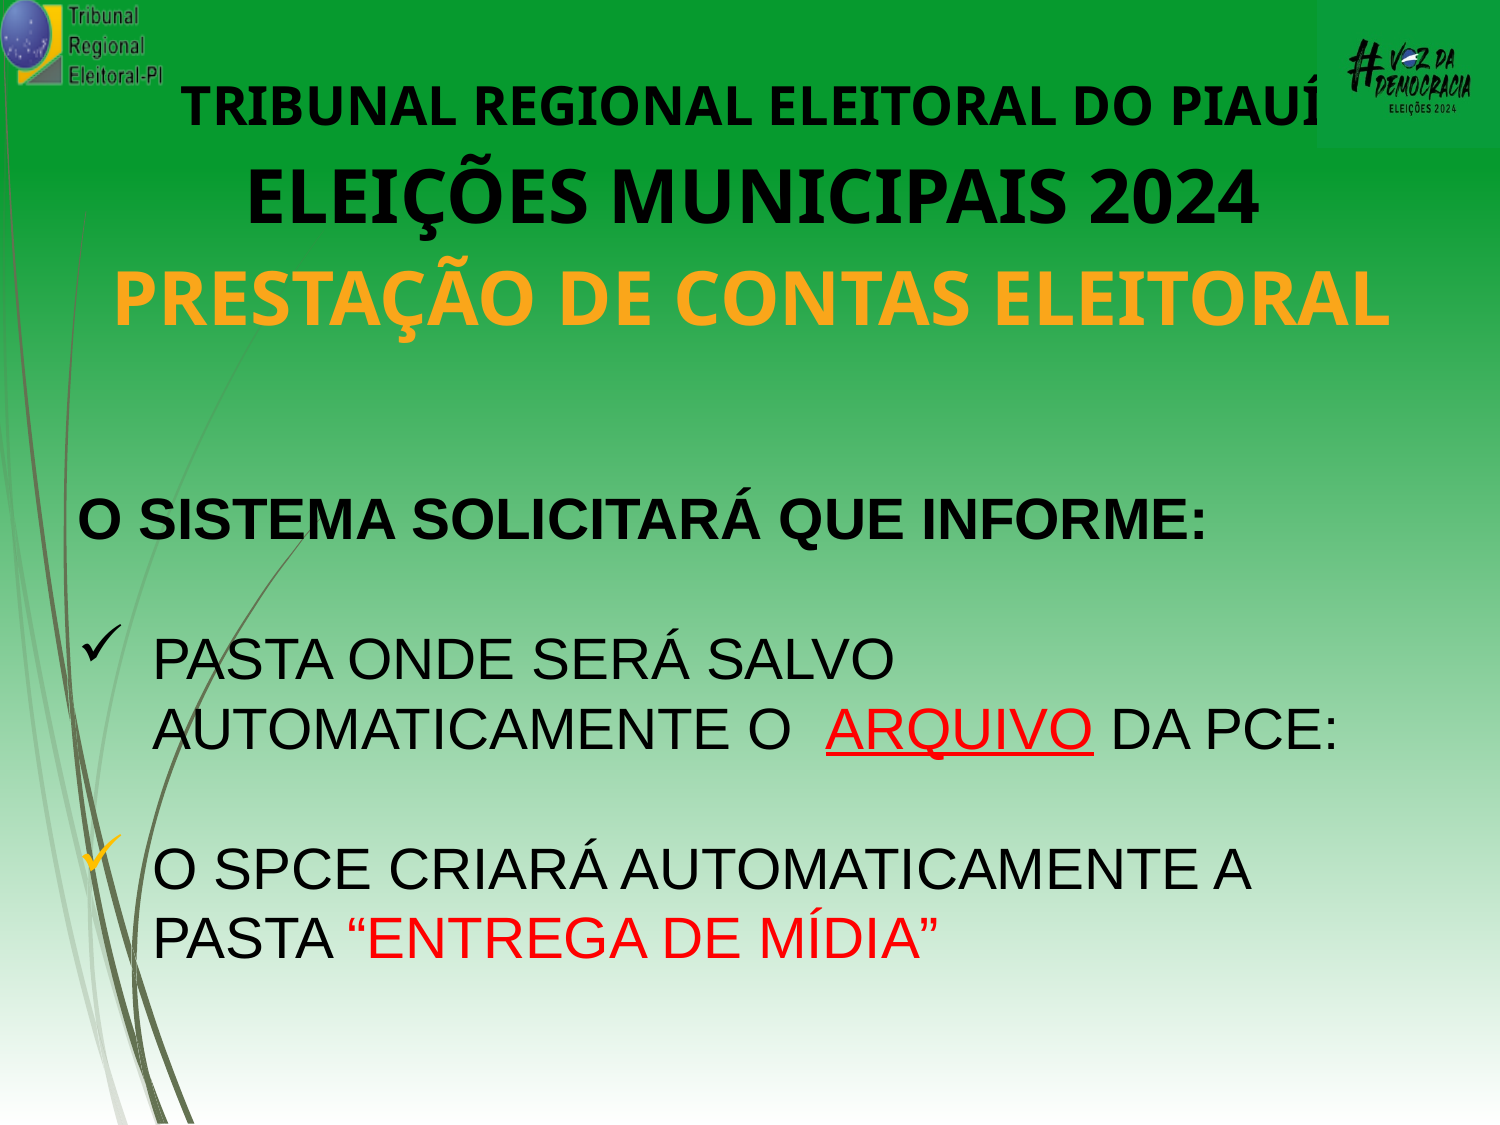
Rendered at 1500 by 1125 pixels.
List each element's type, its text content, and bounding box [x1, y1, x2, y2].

text_box TRIBUNAL REGIONAL ELEITORAL DO PIAUÍ ELEIÇÕES MUNICIPAIS 2024 PRESTAÇÃO DE CONTAS ELEITORAL O SISTEMA SOLICITARÁ QUE INFORME: PASTA ONDE SERÁ SALVO AUTOMATICAMENTE O ARQUIVO DA PCE: O SPCE CRIARÁ AUTOMATICAMENTE A PASTA “ENTREGA DE MÍDIA” [58, 63, 1447, 365]
picture [1317, 0, 1500, 148]
picture [0, 0, 177, 94]
